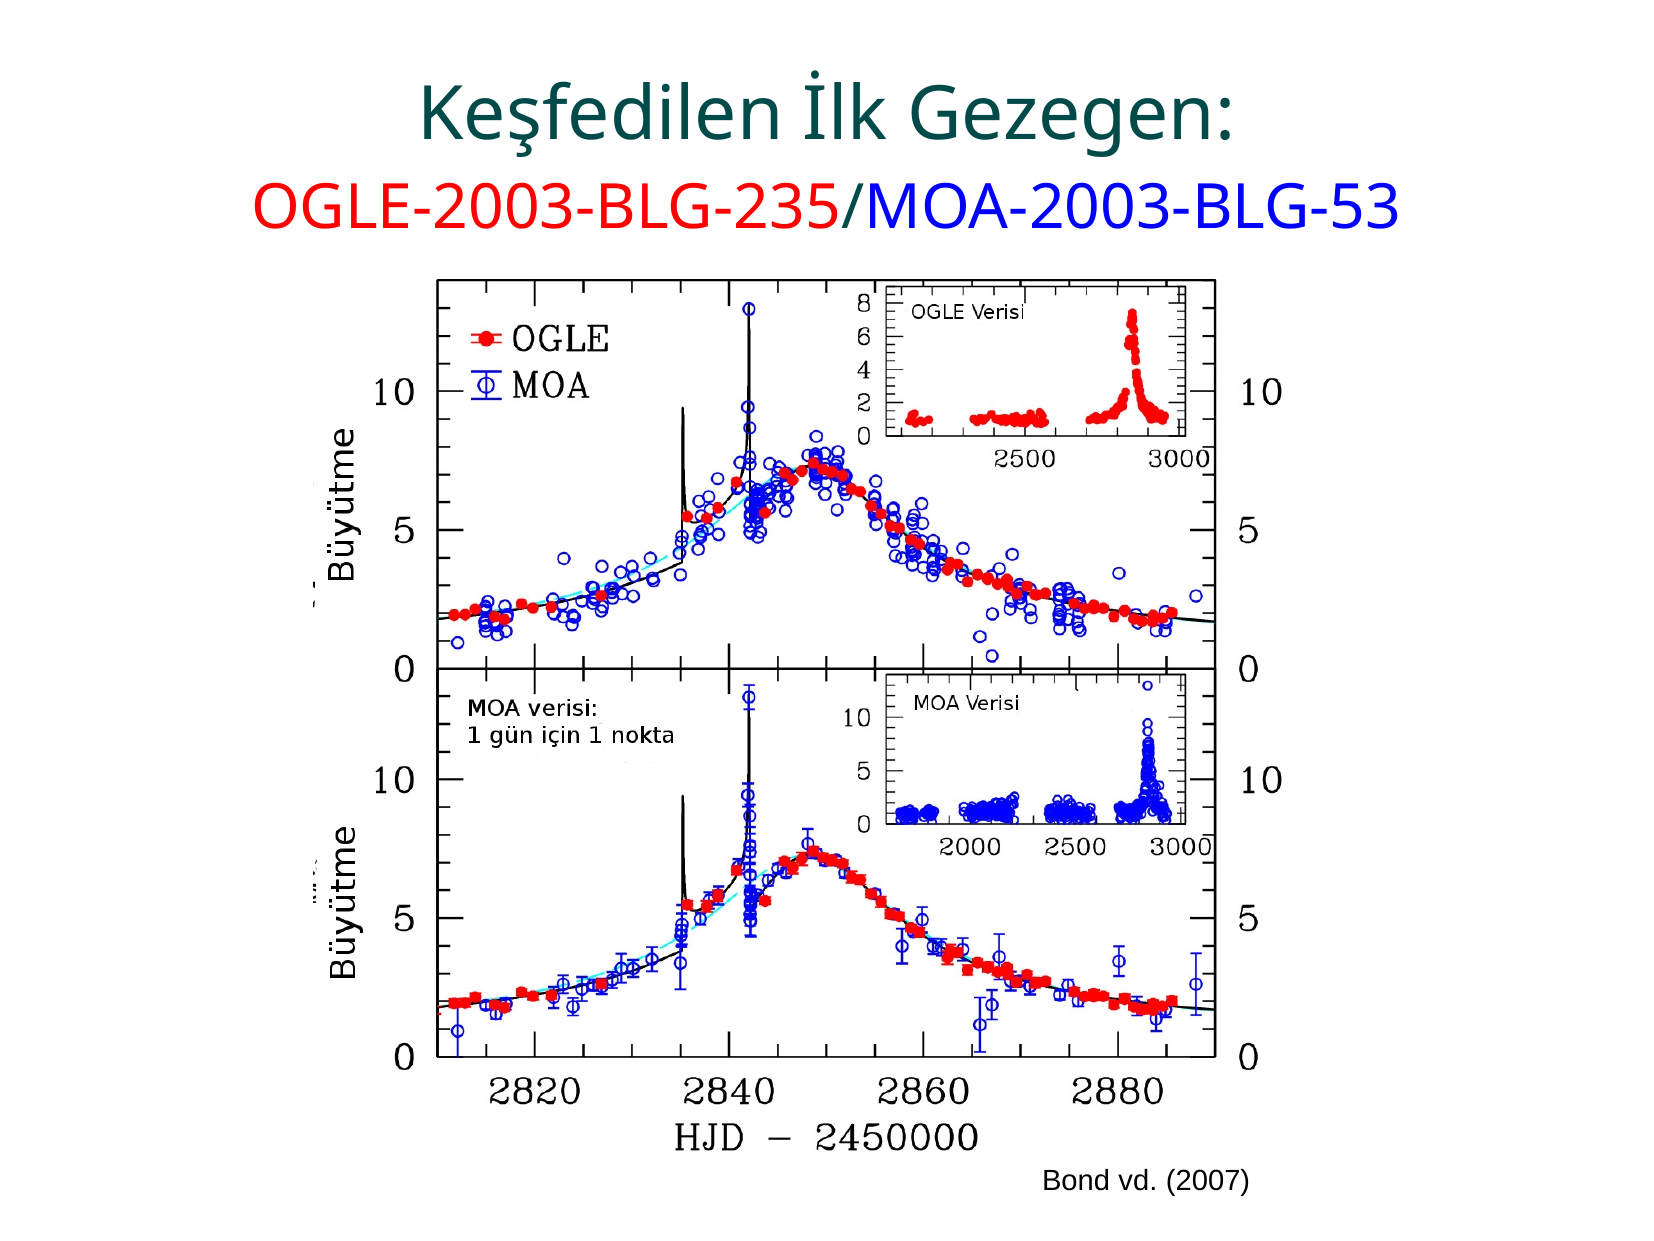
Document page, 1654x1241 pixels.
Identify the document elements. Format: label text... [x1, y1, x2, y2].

title Keşfedilen İlk Gezegen: OGLE-2003-BLG-235/MOA-2003-BLG-53 [82, 49, 1571, 257]
text_box Bond vd. (2007) [926, 1156, 1266, 1205]
picture [313, 279, 1282, 1151]
